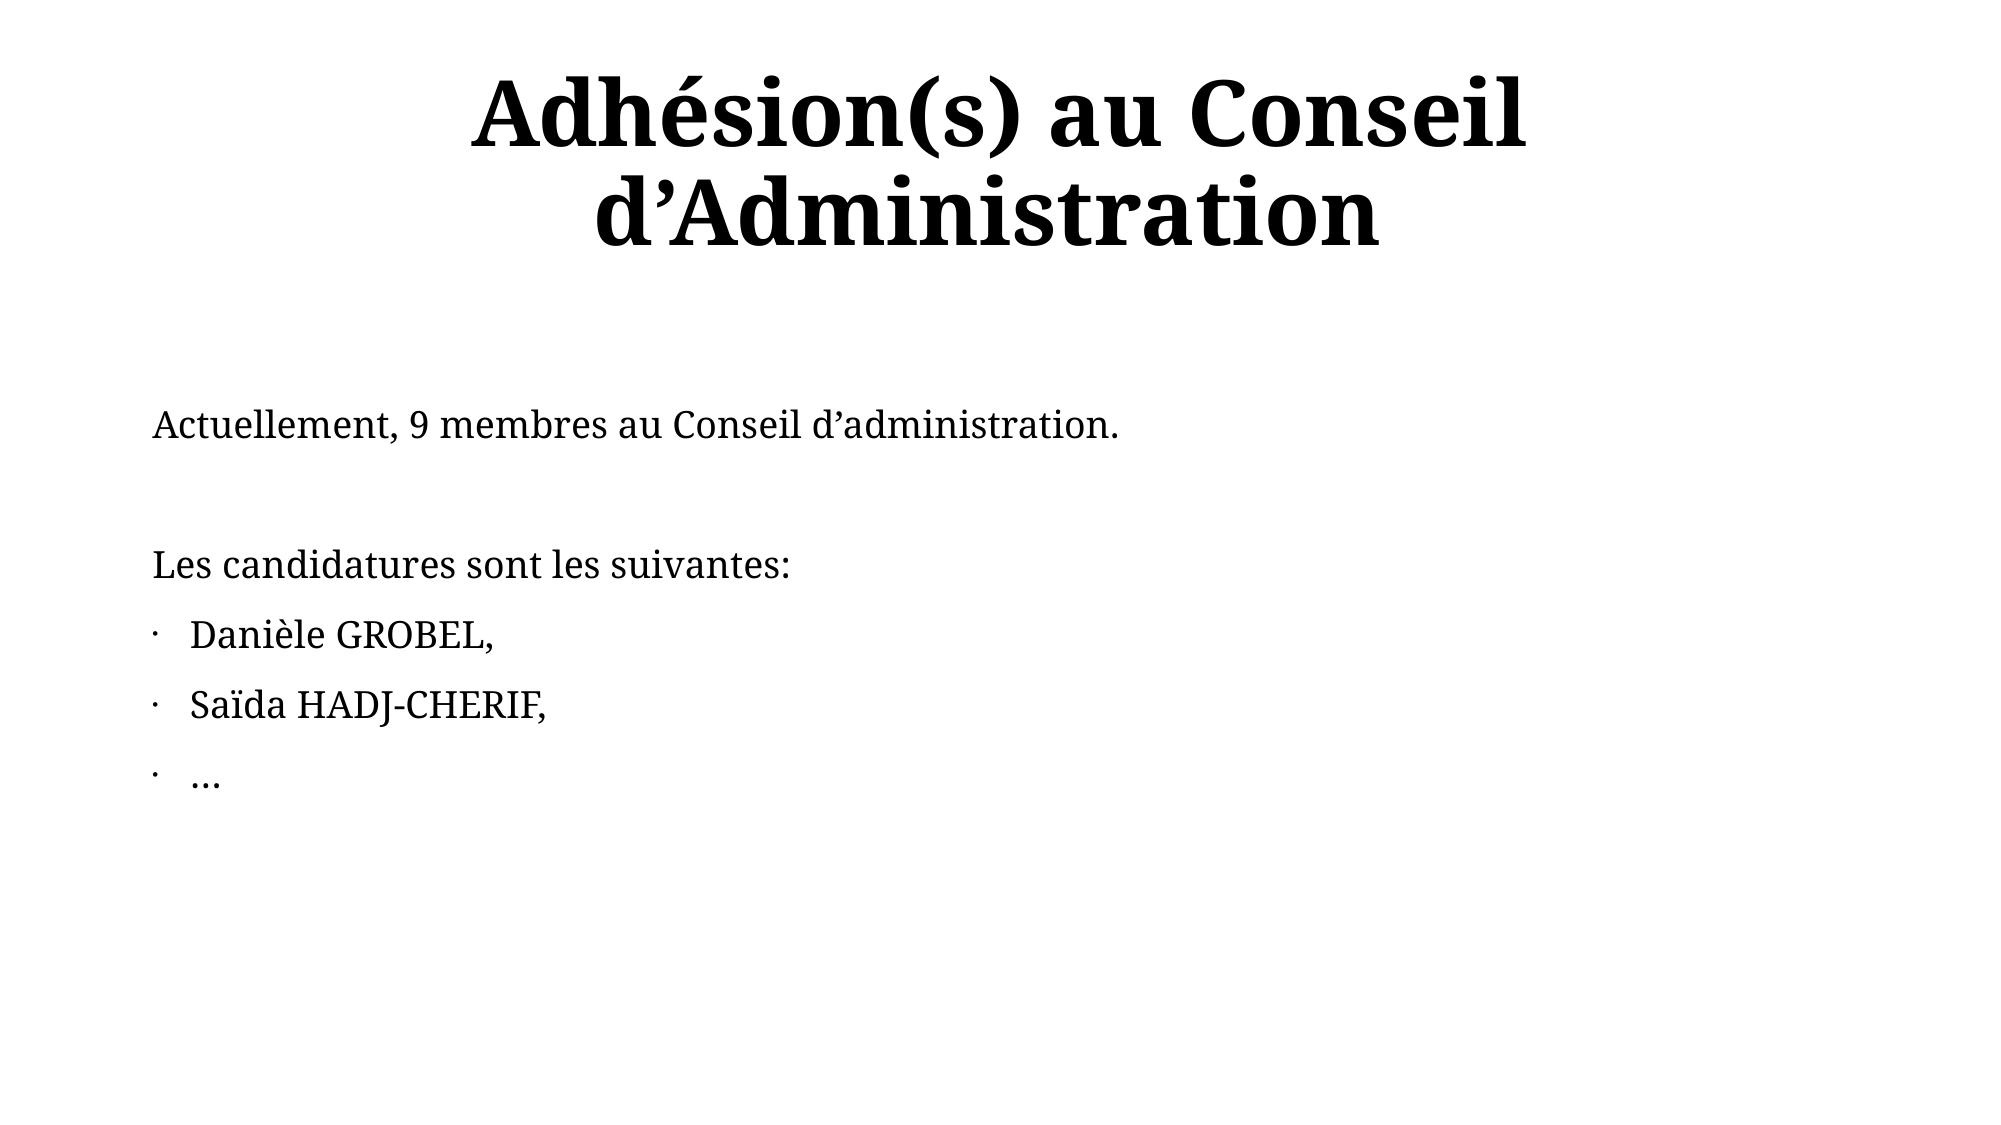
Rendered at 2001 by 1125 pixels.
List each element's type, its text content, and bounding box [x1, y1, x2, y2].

title Adhésion(s) au Conseil d’Administration [137, 59, 1863, 278]
list Actuellement, 9 membres au Conseil d’administration. Les candidatures sont les suivantes: Danièle GROBEL, Saïda HADJ-CHERIF, … [137, 299, 1863, 1014]
